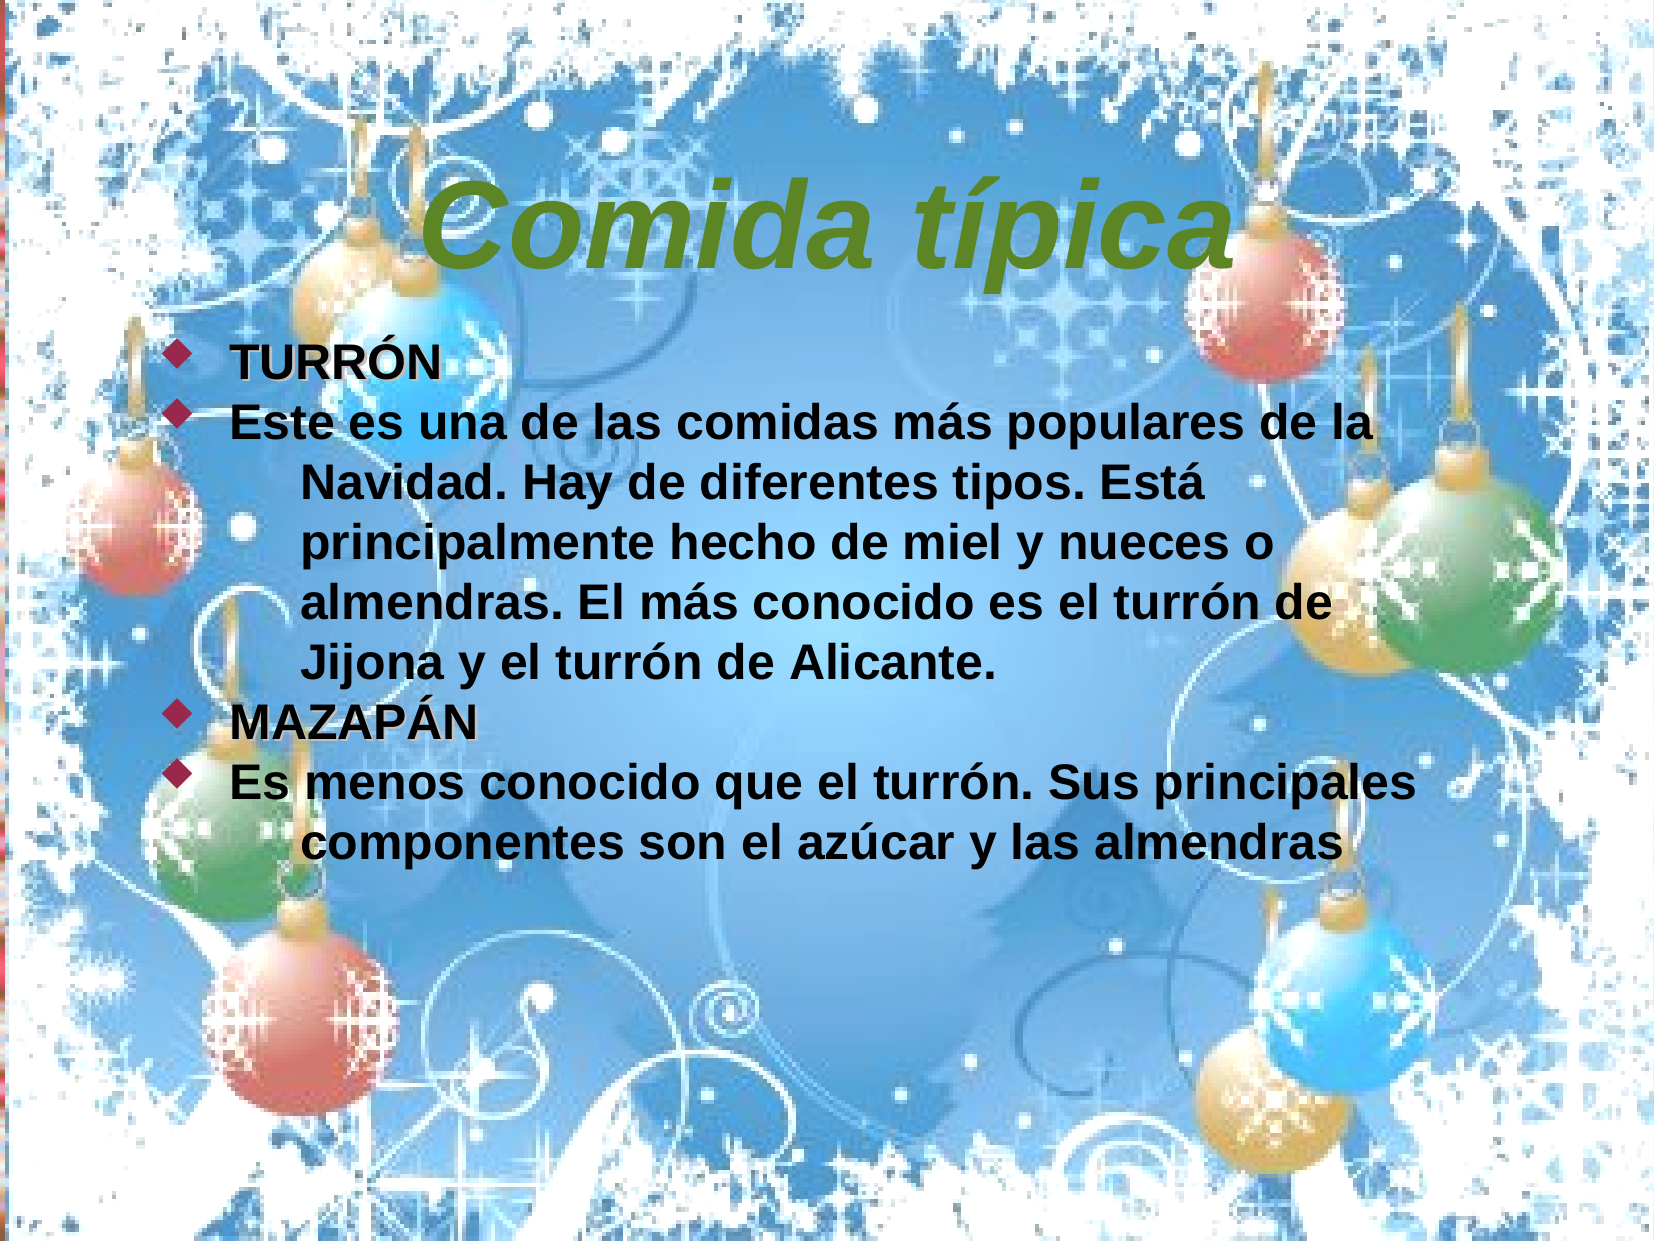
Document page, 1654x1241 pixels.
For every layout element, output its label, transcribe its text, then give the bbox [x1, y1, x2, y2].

picture [5, 0, 1654, 1241]
list TURRÓN Este es una de las comidas más populares de la Navidad. Hay de diferentes tipos. Está principalmente hecho de miel y nueces o almendras. El más conocido es el turrón de Jijona y el turrón de Alicante. MAZAPÁN Es menos conocido que el turrón. Sus principales componentes son el azúcar y las almendras [134, 329, 1477, 1152]
title Comida típica [121, 114, 1534, 322]
